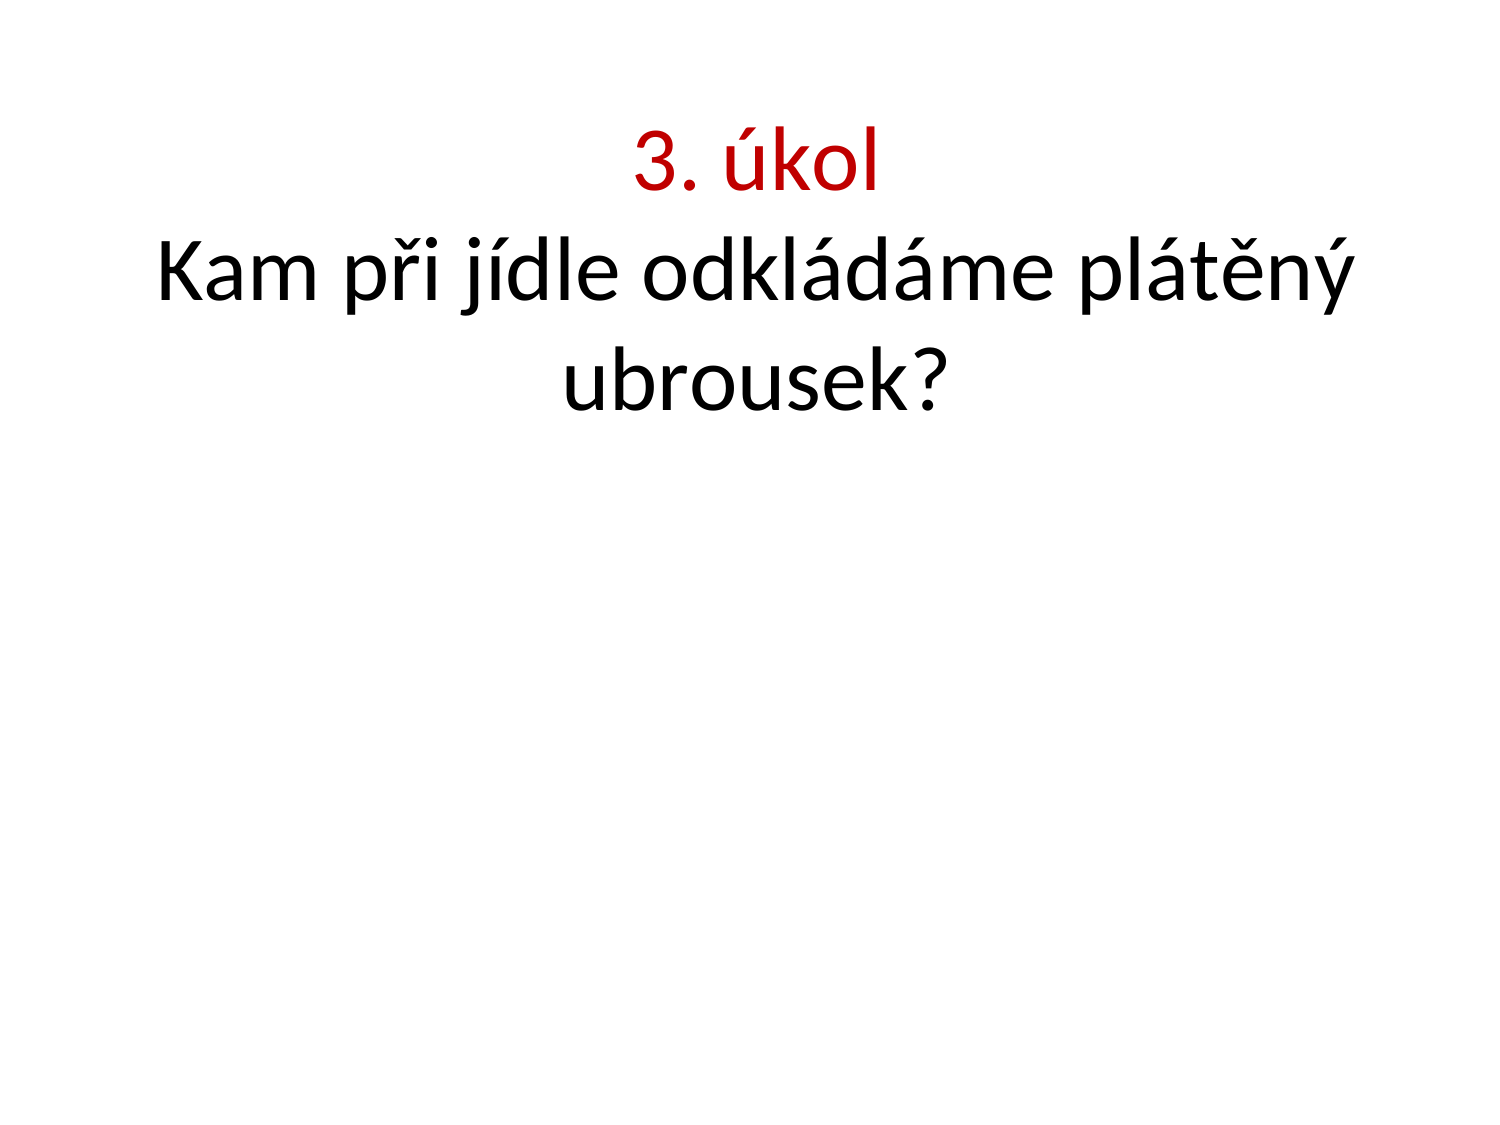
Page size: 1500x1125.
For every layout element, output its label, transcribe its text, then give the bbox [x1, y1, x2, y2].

title 3. úkol Kam při jídle odkládáme plátěný ubrousek? [88, 0, 1425, 528]
